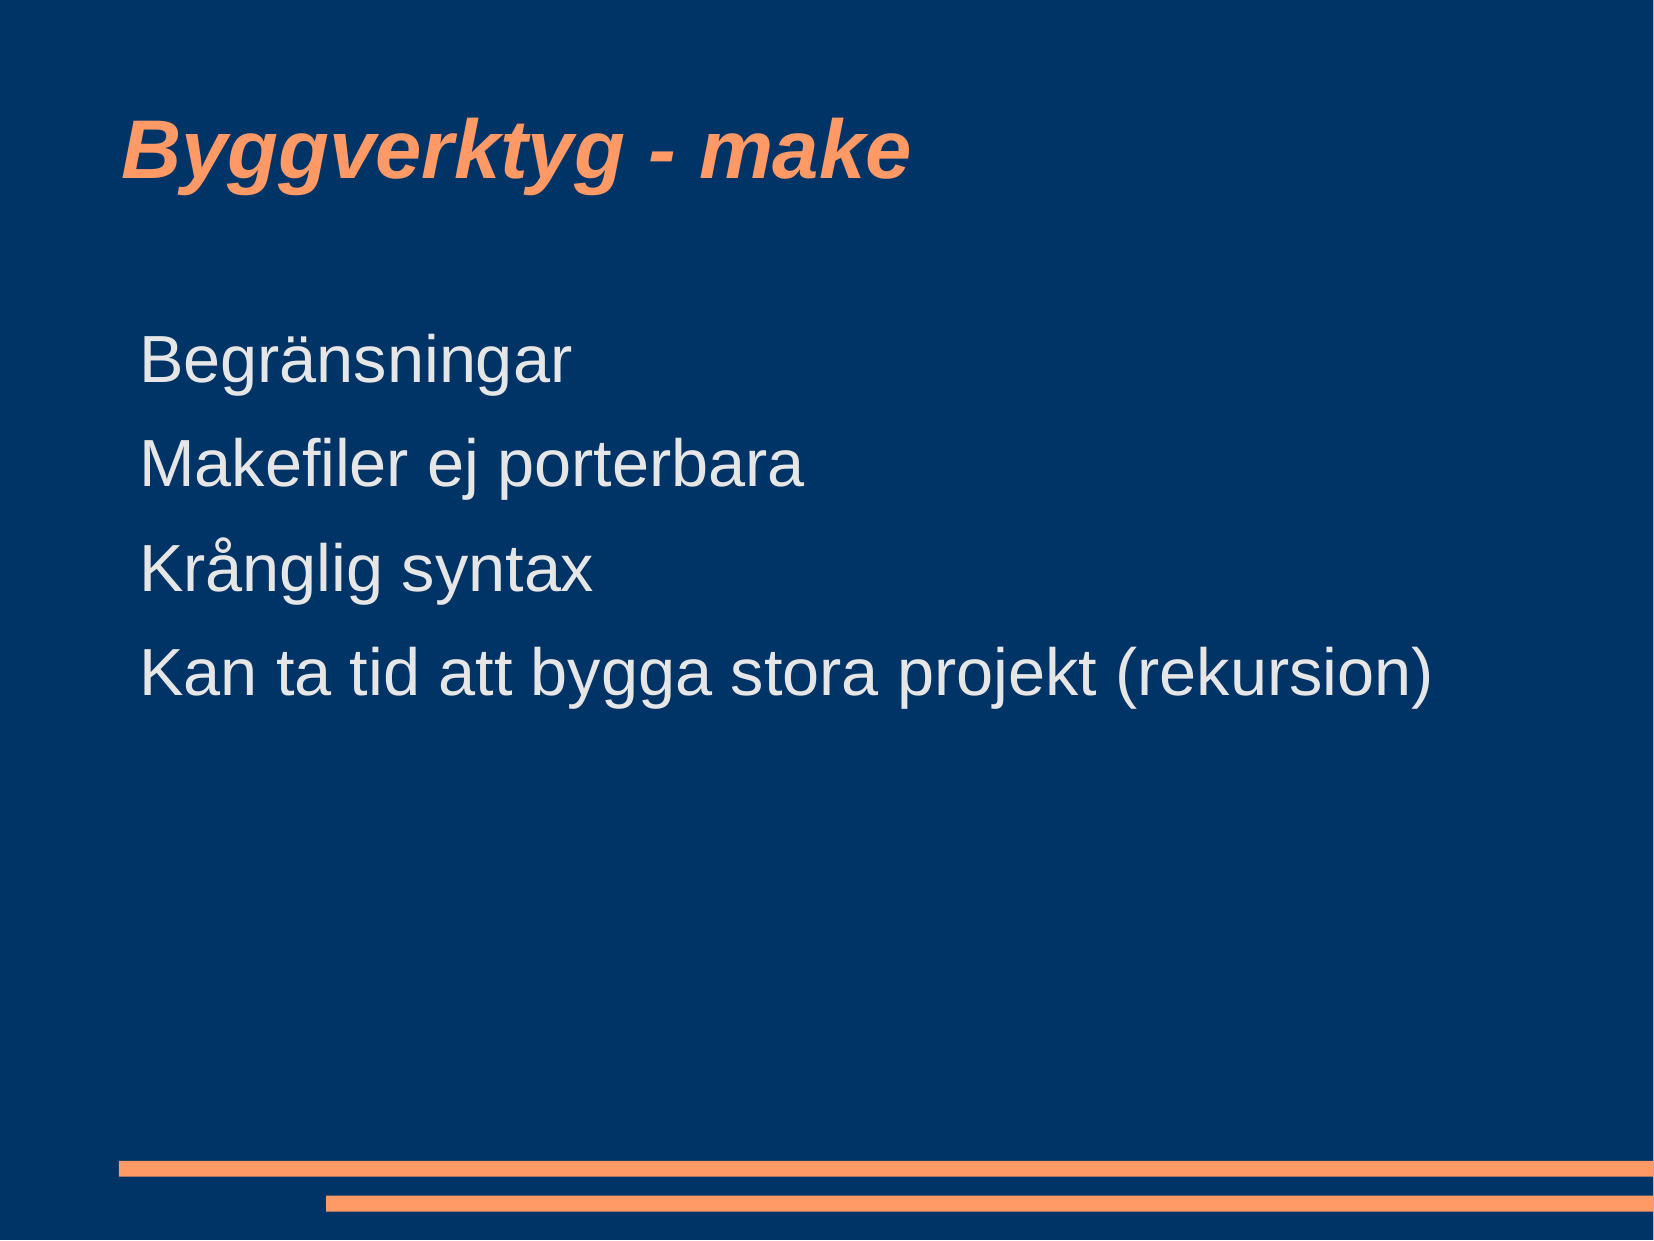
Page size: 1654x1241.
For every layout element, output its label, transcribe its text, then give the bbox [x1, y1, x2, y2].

list Begränsningar Makefiler ej porterbara Krånglig syntax Kan ta tid att bygga stora projekt (rekursion) [121, 322, 1561, 1132]
title Byggverktyg - make [121, 46, 1534, 254]
